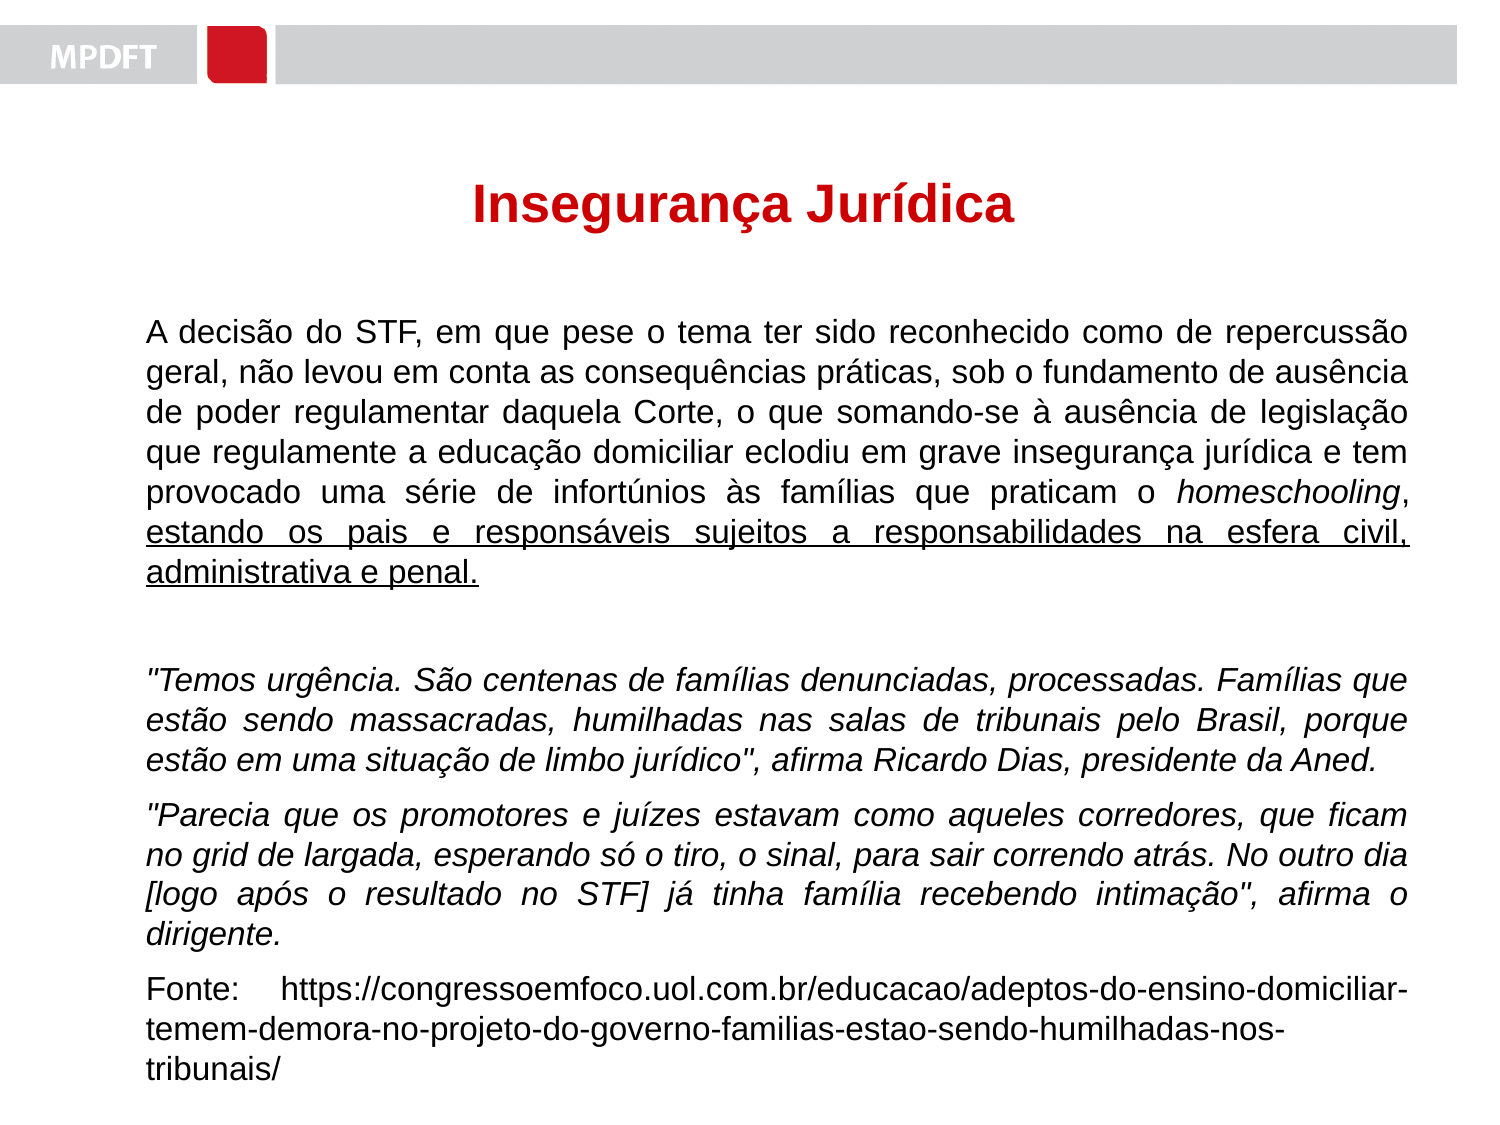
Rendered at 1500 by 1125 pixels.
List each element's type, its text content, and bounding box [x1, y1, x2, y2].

picture [0, 0, 1457, 1125]
text_box Insegurança Jurídica [64, 160, 1424, 242]
text_box A decisão do STF, em que pese o tema ter sido reconhecido como de repercussão geral, não levou em conta as consequências práticas, sob o fundamento de ausência de poder regulamentar daquela Corte, o que somando-se à ausência de legislação que regulamente a educação domiciliar eclodiu em grave insegurança jurídica e tem provocado uma série de infortúnios às famílias que praticam o homeschooling, estando os pais e responsáveis sujeitos a responsabilidades na esfera civil, administrativa e penal. "Temos urgência. São centenas de famílias denunciadas, processadas. Famílias que estão sendo massacradas, humilhadas nas salas de tribunais pelo Brasil, porque estão em uma situação de limbo jurídico", afirma Ricardo Dias, presidente da Aned. "Parecia que os promotores e juízes estavam como aqueles corredores, que ficam no grid de largada, esperando só o tiro, o sinal, para sair correndo atrás. No outro dia [logo após o resultado no STF] já tinha família recebendo intimação", afirma o dirigente. Fonte: https://congressoemfoco.uol.com.br/educacao/adeptos-do-ensino-domiciliar-temem-demora-no-projeto-do-governo-familias-estao-sendo-humilhadas-nos-tribunais/ [75, 302, 1426, 1005]
